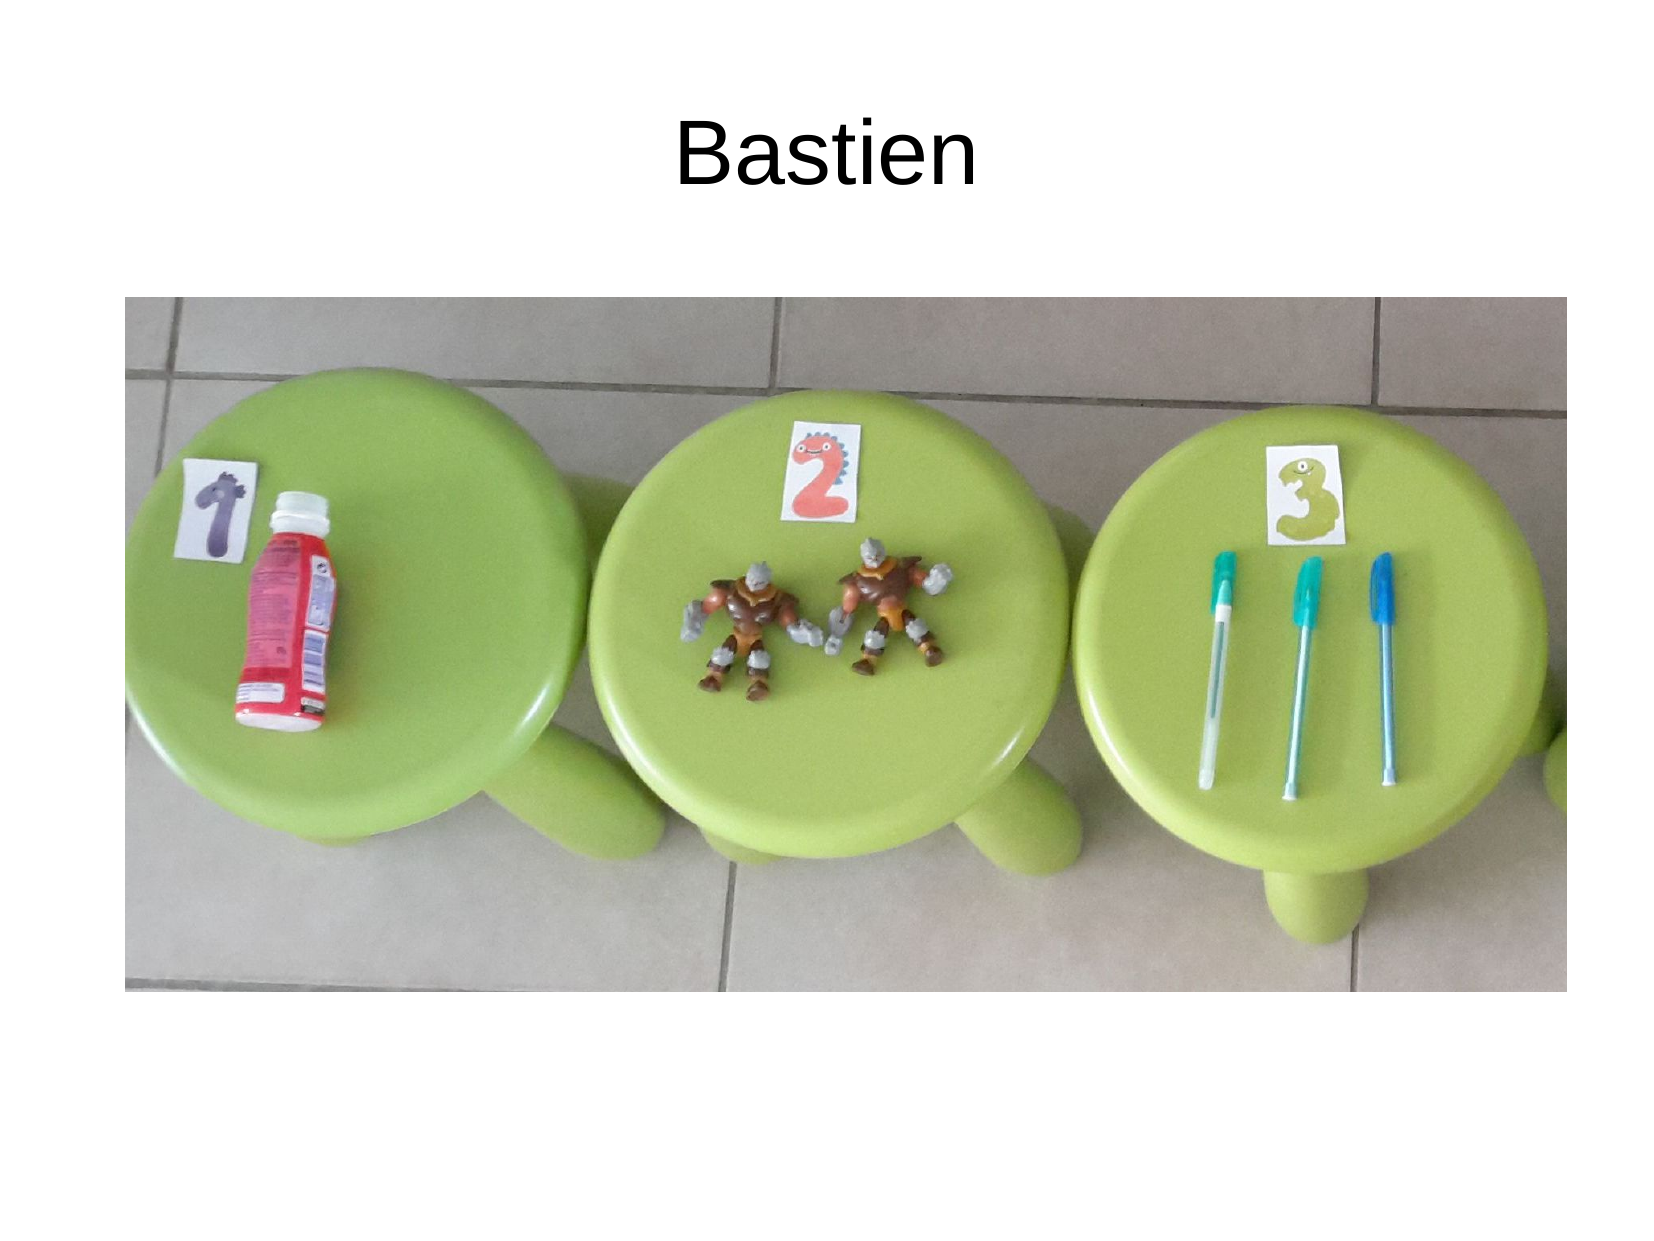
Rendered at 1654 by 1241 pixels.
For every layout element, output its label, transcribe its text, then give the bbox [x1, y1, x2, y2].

picture [125, 297, 1567, 992]
title Bastien [82, 49, 1571, 257]
